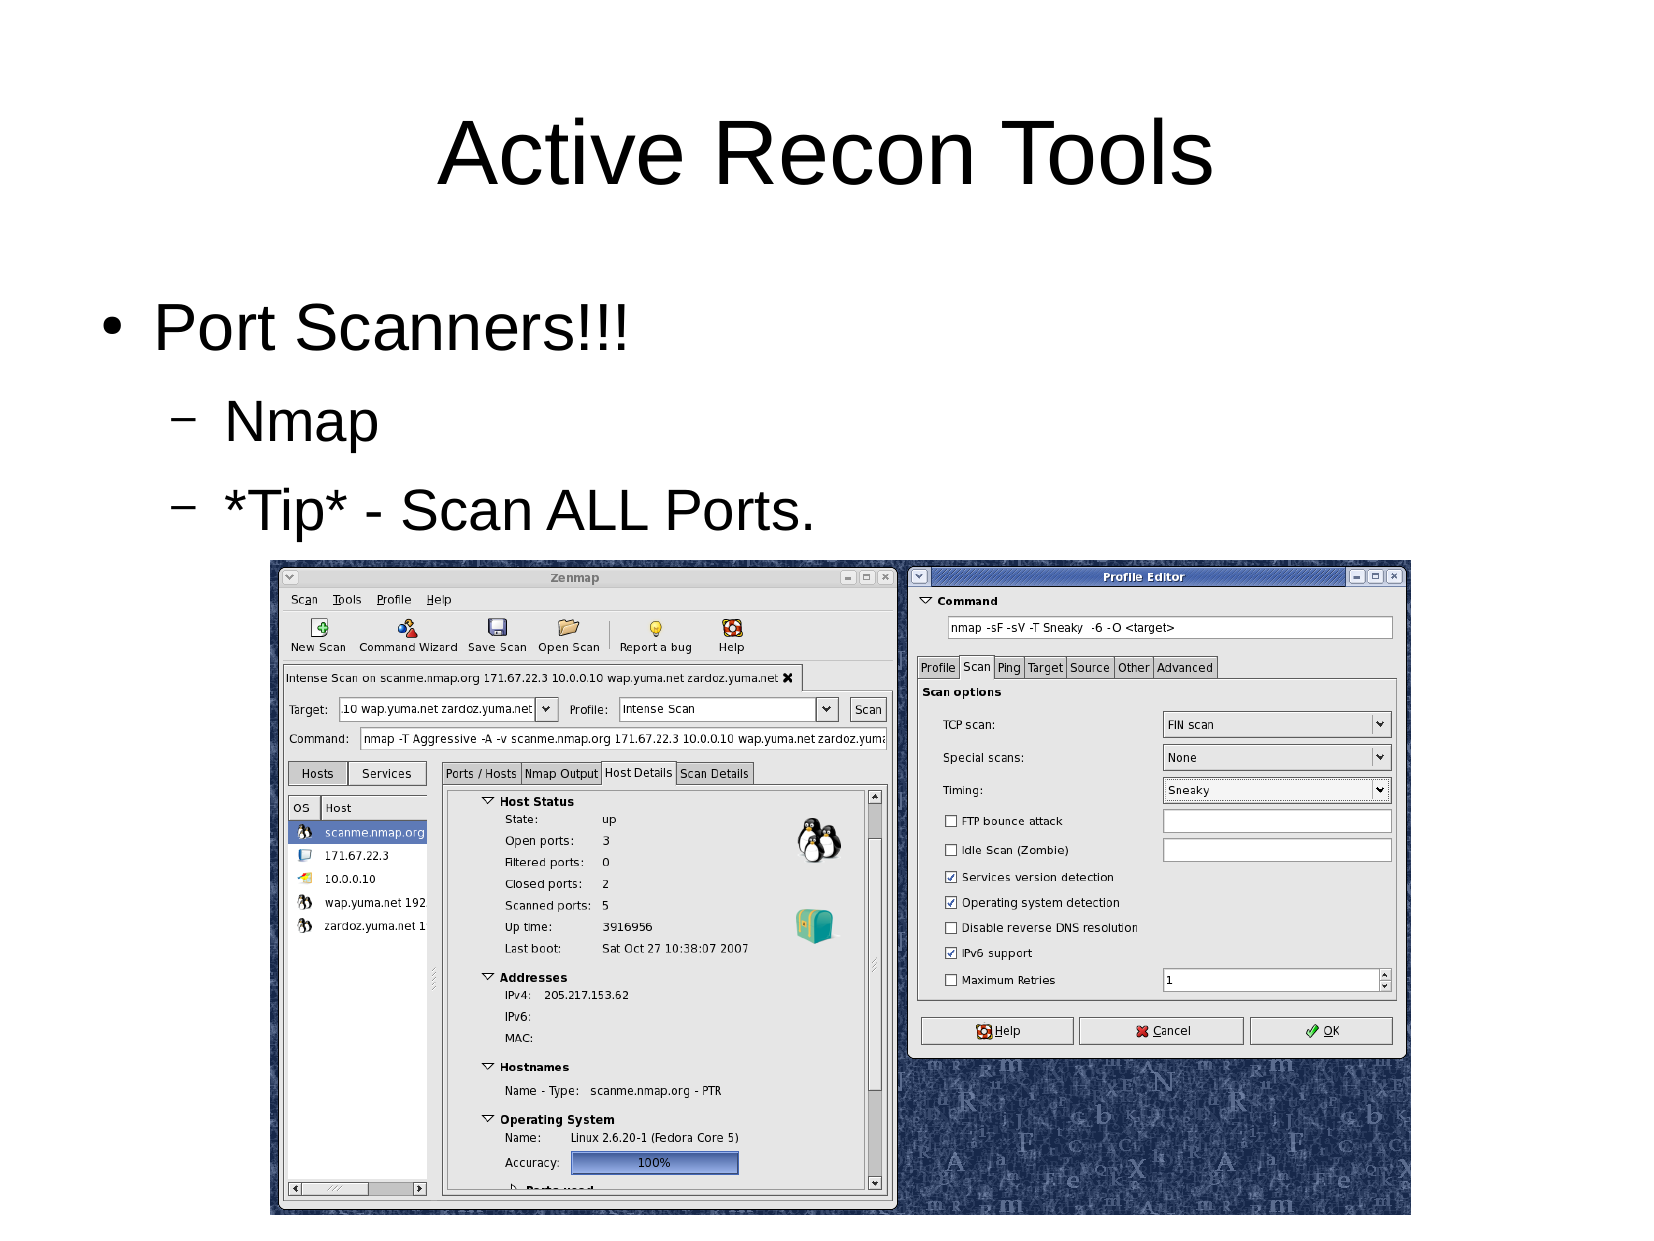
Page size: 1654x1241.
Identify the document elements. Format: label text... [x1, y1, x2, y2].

list Port Scanners!!! Nmap *Tip* - Scan ALL Ports. [82, 290, 1051, 1010]
title Active Recon Tools [82, 49, 1571, 257]
picture [270, 560, 1411, 1216]
